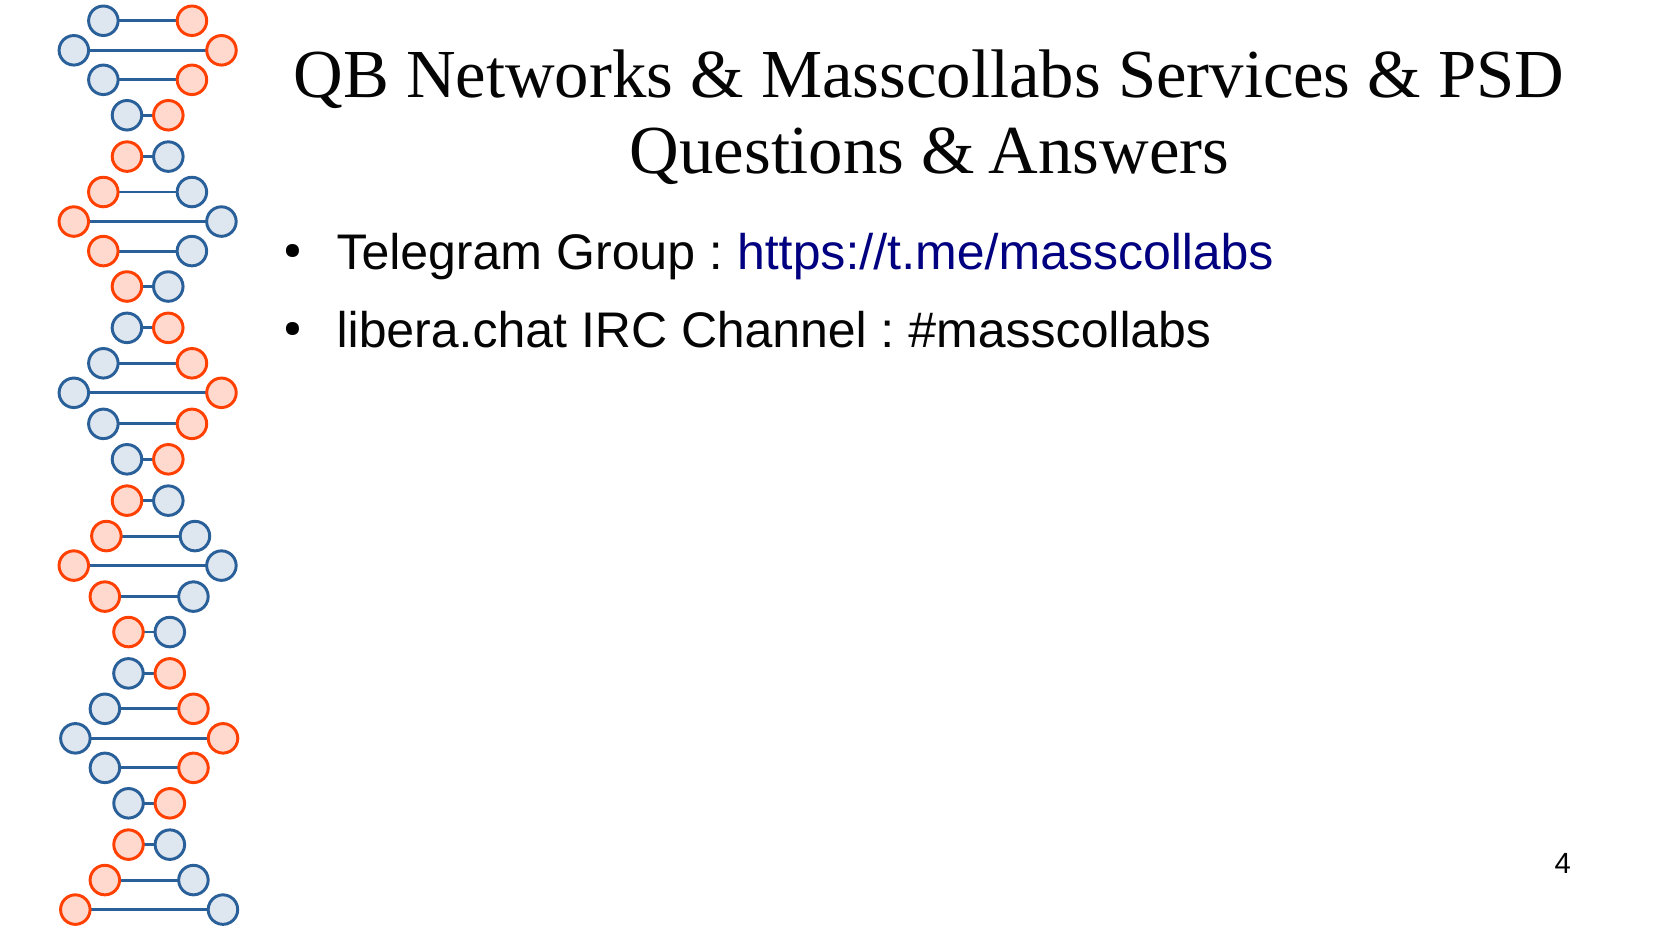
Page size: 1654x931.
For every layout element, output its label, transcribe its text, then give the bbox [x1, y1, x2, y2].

list Telegram Group : https://t.me/masscollabs libera.chat IRC Channel : #masscollabs [265, 224, 1595, 764]
title QB Networks & Masscollabs Services & PSD Questions & Answers [265, 35, 1595, 189]
